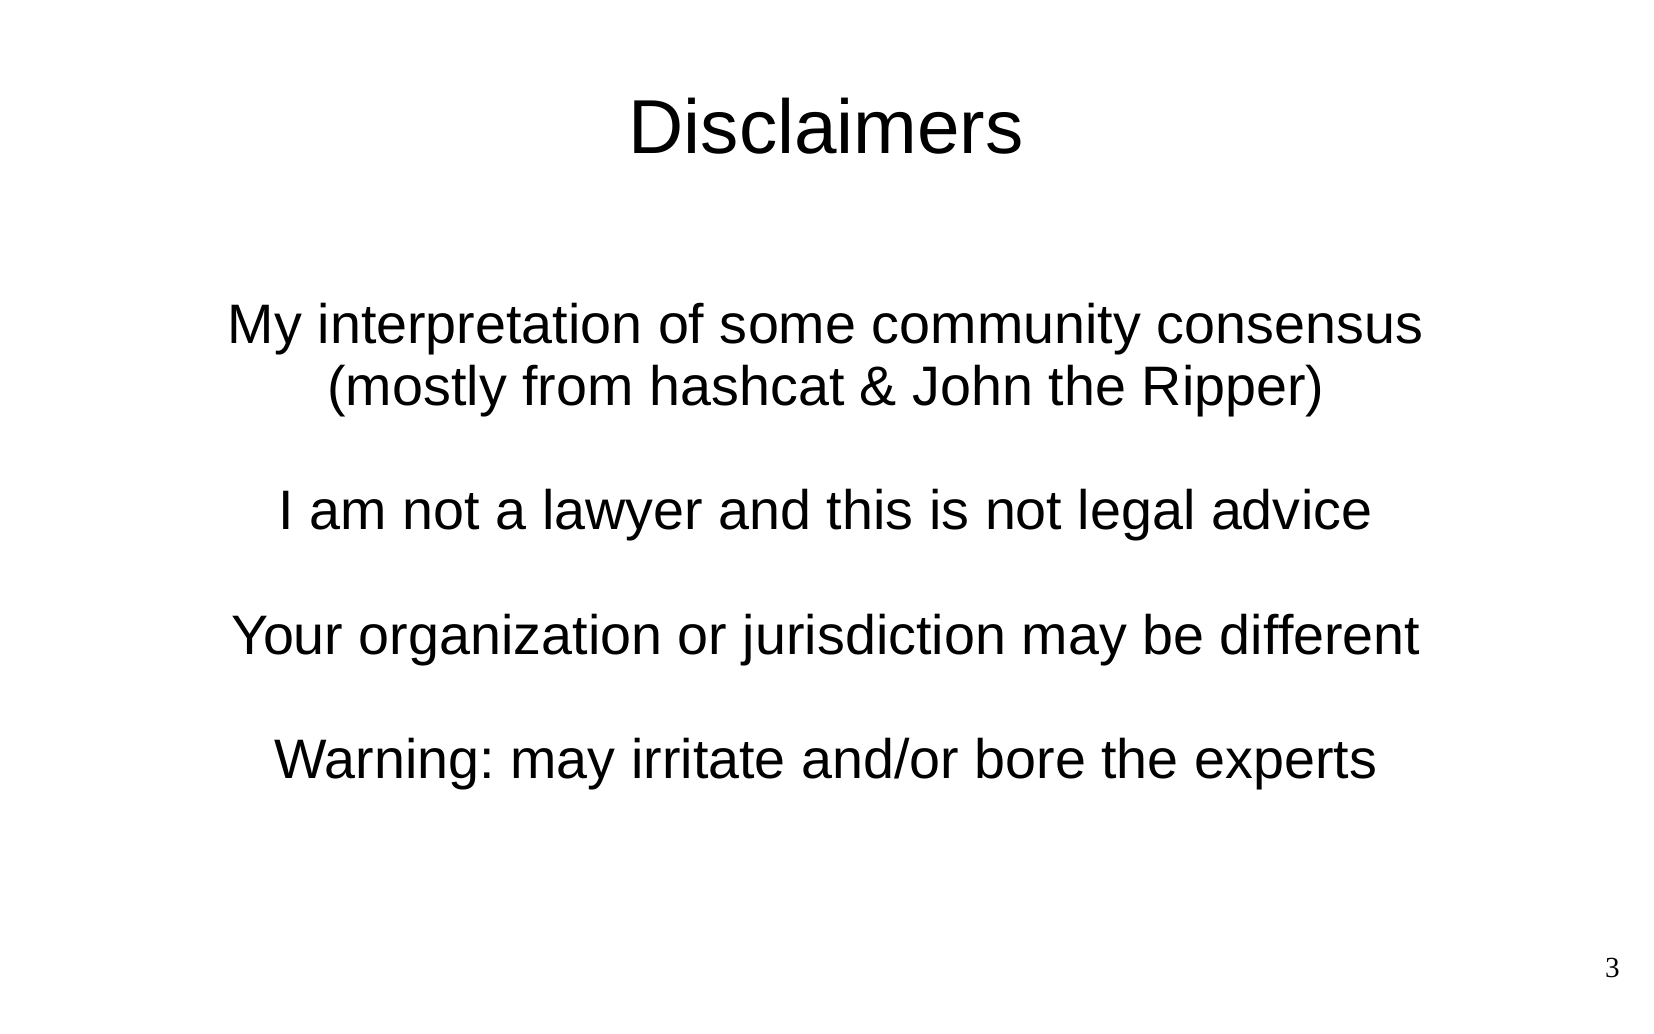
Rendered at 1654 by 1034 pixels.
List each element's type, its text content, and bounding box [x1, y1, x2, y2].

subtitle My interpretation of some community consensus (mostly from hashcat & John the Ripper) I am not a lawyer and this is not legal advice Your organization or jurisdiction may be different Warning: may irritate and/or bore the experts [82, 241, 1571, 842]
title Disclaimers [82, 41, 1571, 214]
text_box <number> [1560, 951, 1621, 1023]
